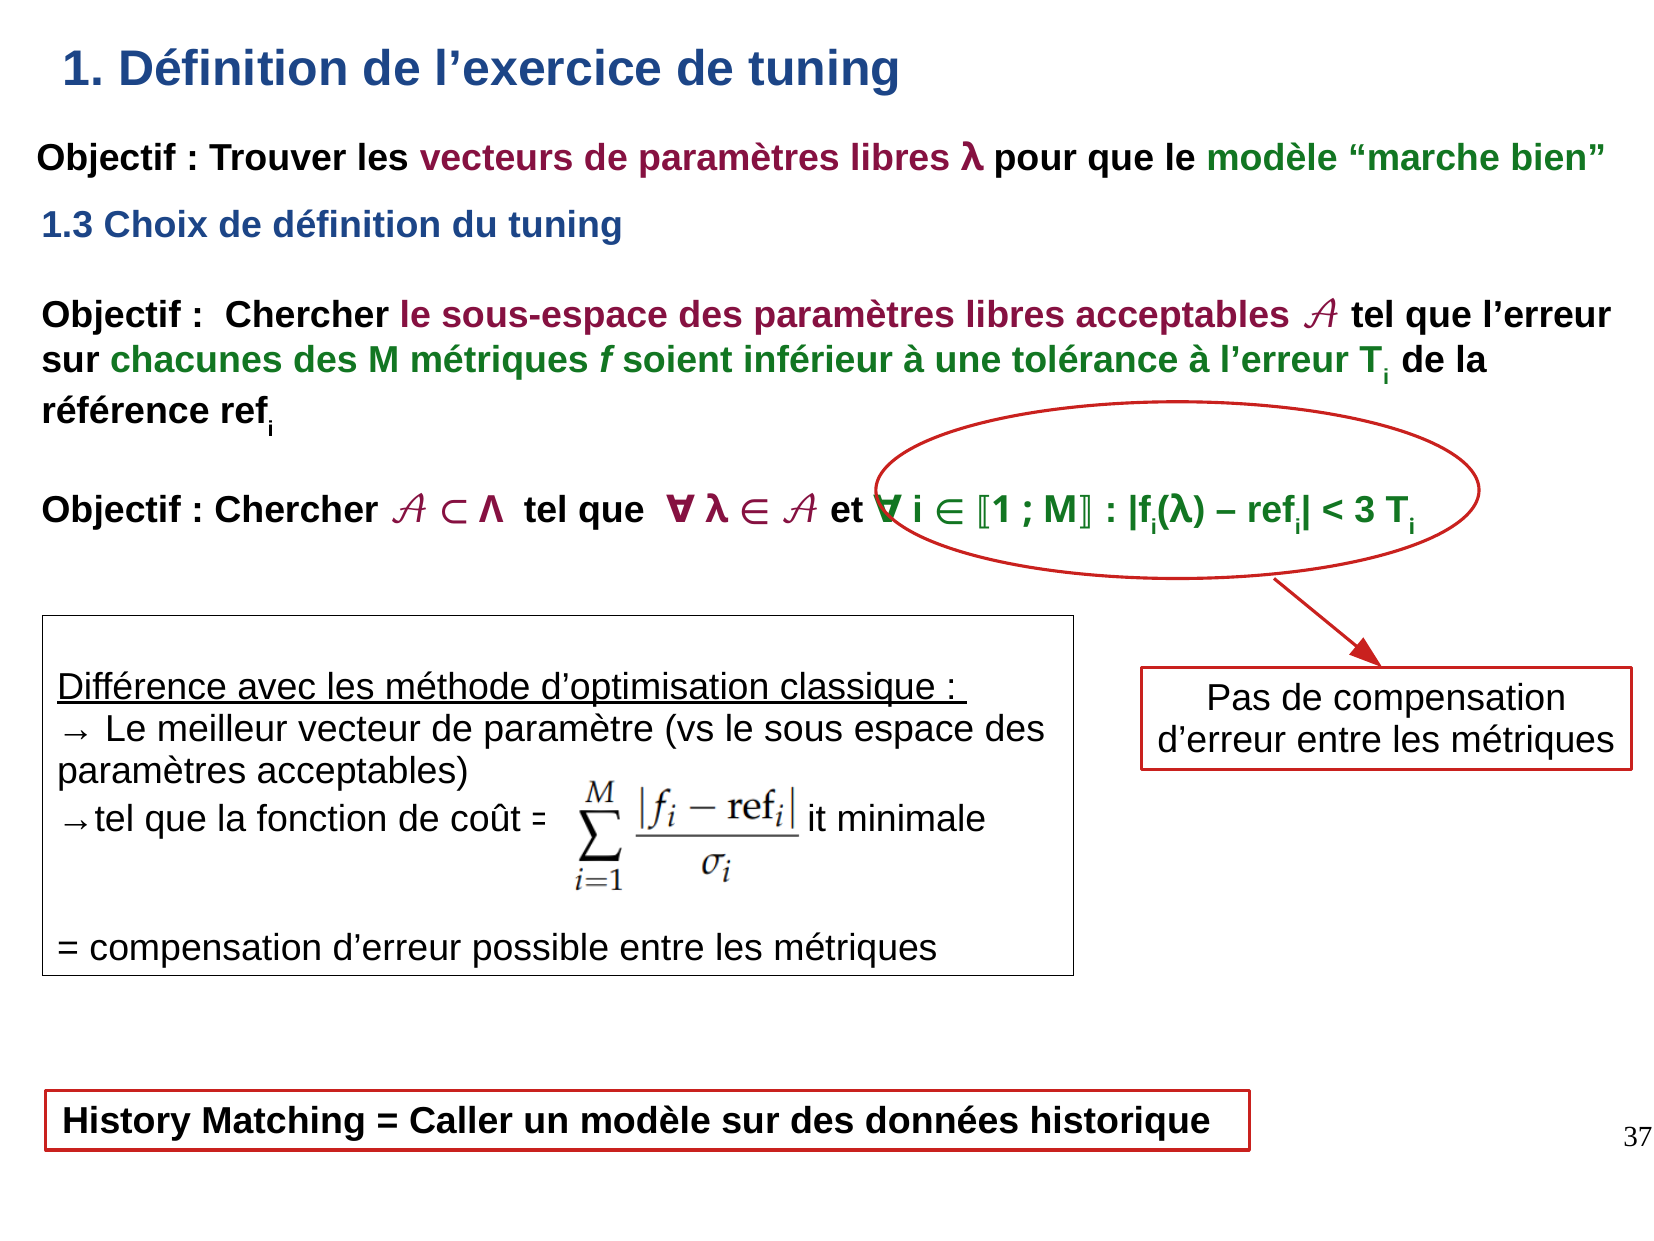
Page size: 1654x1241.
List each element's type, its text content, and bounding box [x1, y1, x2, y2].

picture [545, 764, 806, 905]
text_box [875, 401, 1480, 579]
text_box Pas de compensation d’erreur entre les métriques [1141, 667, 1632, 770]
text_box 1. Définition de l’exercice de tuning [47, 33, 918, 104]
text_box 1.3 Choix de définition du tuning Objectif : Chercher le sous-espace des paramètres libres acceptables 𝒜 tel que l’erreur sur chacunes des M métriques f soient inférieur à une tolérance à l’erreur Ti de la référence refi Objectif : Chercher 𝒜 ⊂ Λ tel que ∀ λ ∊ 𝒜 et ∀ i ∊ ⟦1 ; M⟧ : |fi(λ) – refi| < 3 Ti [26, 196, 1627, 562]
text_box Objectif : Trouver les vecteurs de paramètres libres λ pour que le modèle “marche bien” [11, 123, 1644, 274]
text_box Différence avec les méthode d’optimisation classique : → Le meilleur vecteur de paramètre (vs le sous espace des paramètres acceptables) →tel que la fonction de coût = soit minimale = compensation d’erreur possible entre les métriques [42, 619, 1074, 972]
text_box History Matching = Caller un modèle sur des données historique [45, 1090, 1250, 1151]
